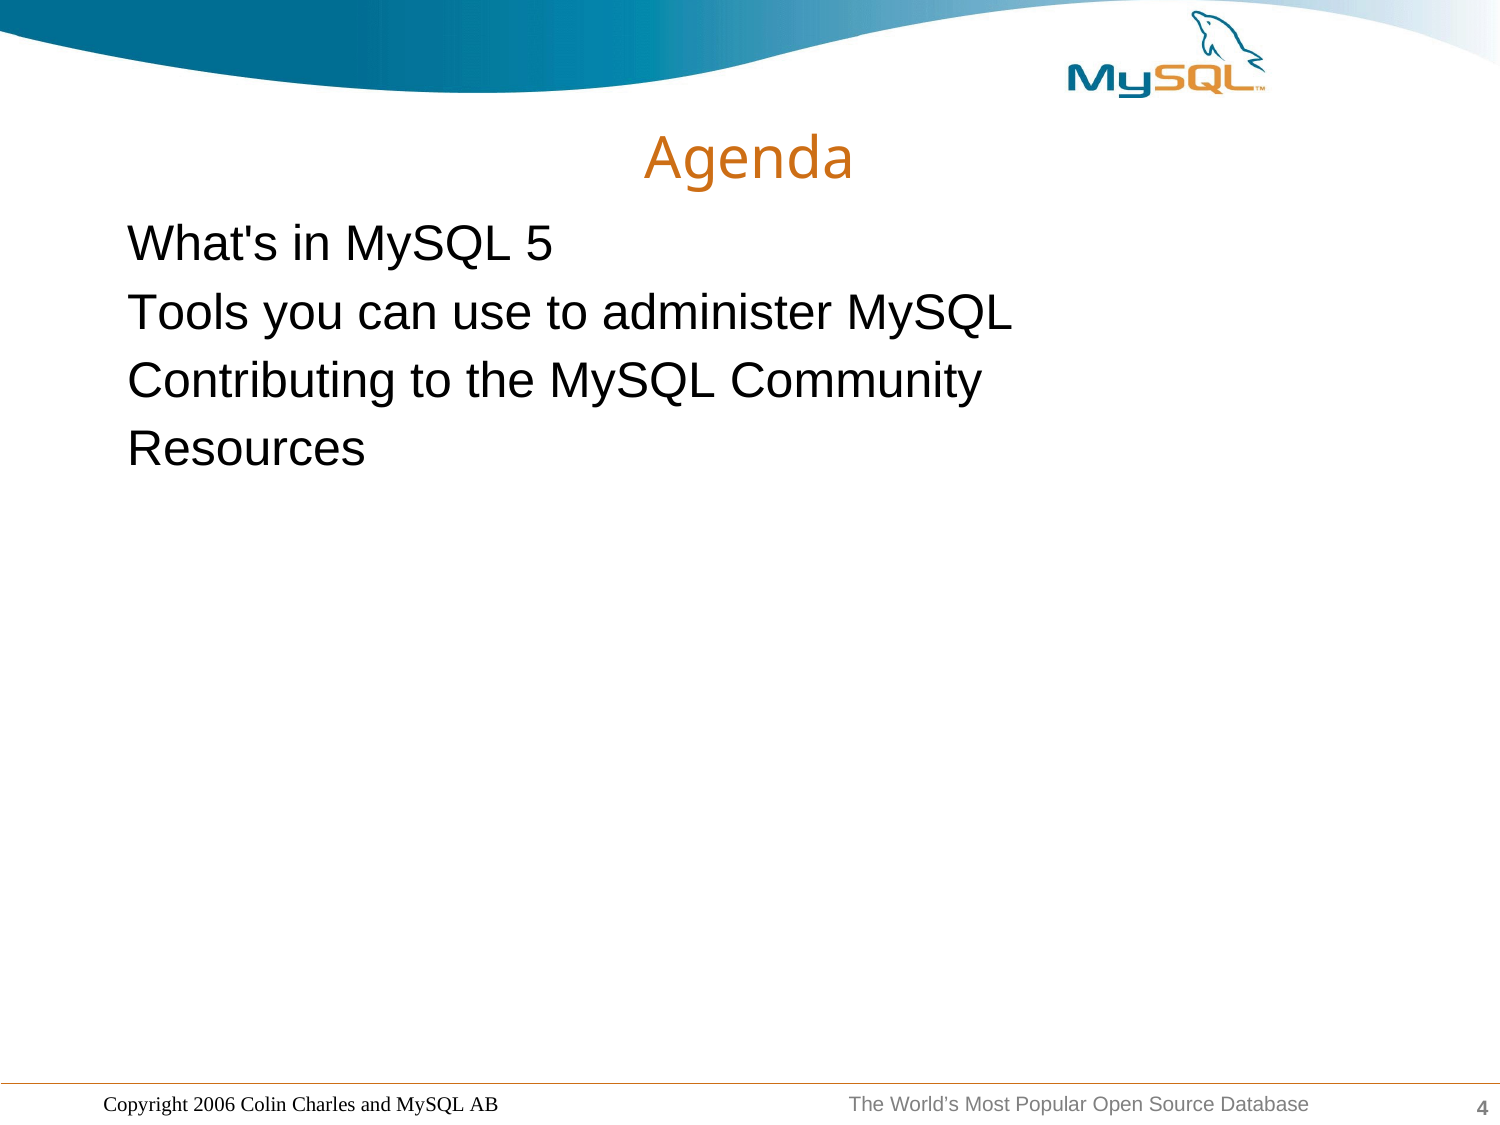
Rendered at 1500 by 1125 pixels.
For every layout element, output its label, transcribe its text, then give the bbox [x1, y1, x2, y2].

title Agenda [0, 87, 1500, 226]
picture [0, 31, 326, 87]
picture [613, 0, 1500, 87]
picture [1075, 71, 1085, 87]
list What's in MySQL 5 Tools you can use to administer MySQL Contributing to the MySQL Community Resources [112, 207, 1388, 1071]
picture [1098, 71, 1107, 87]
